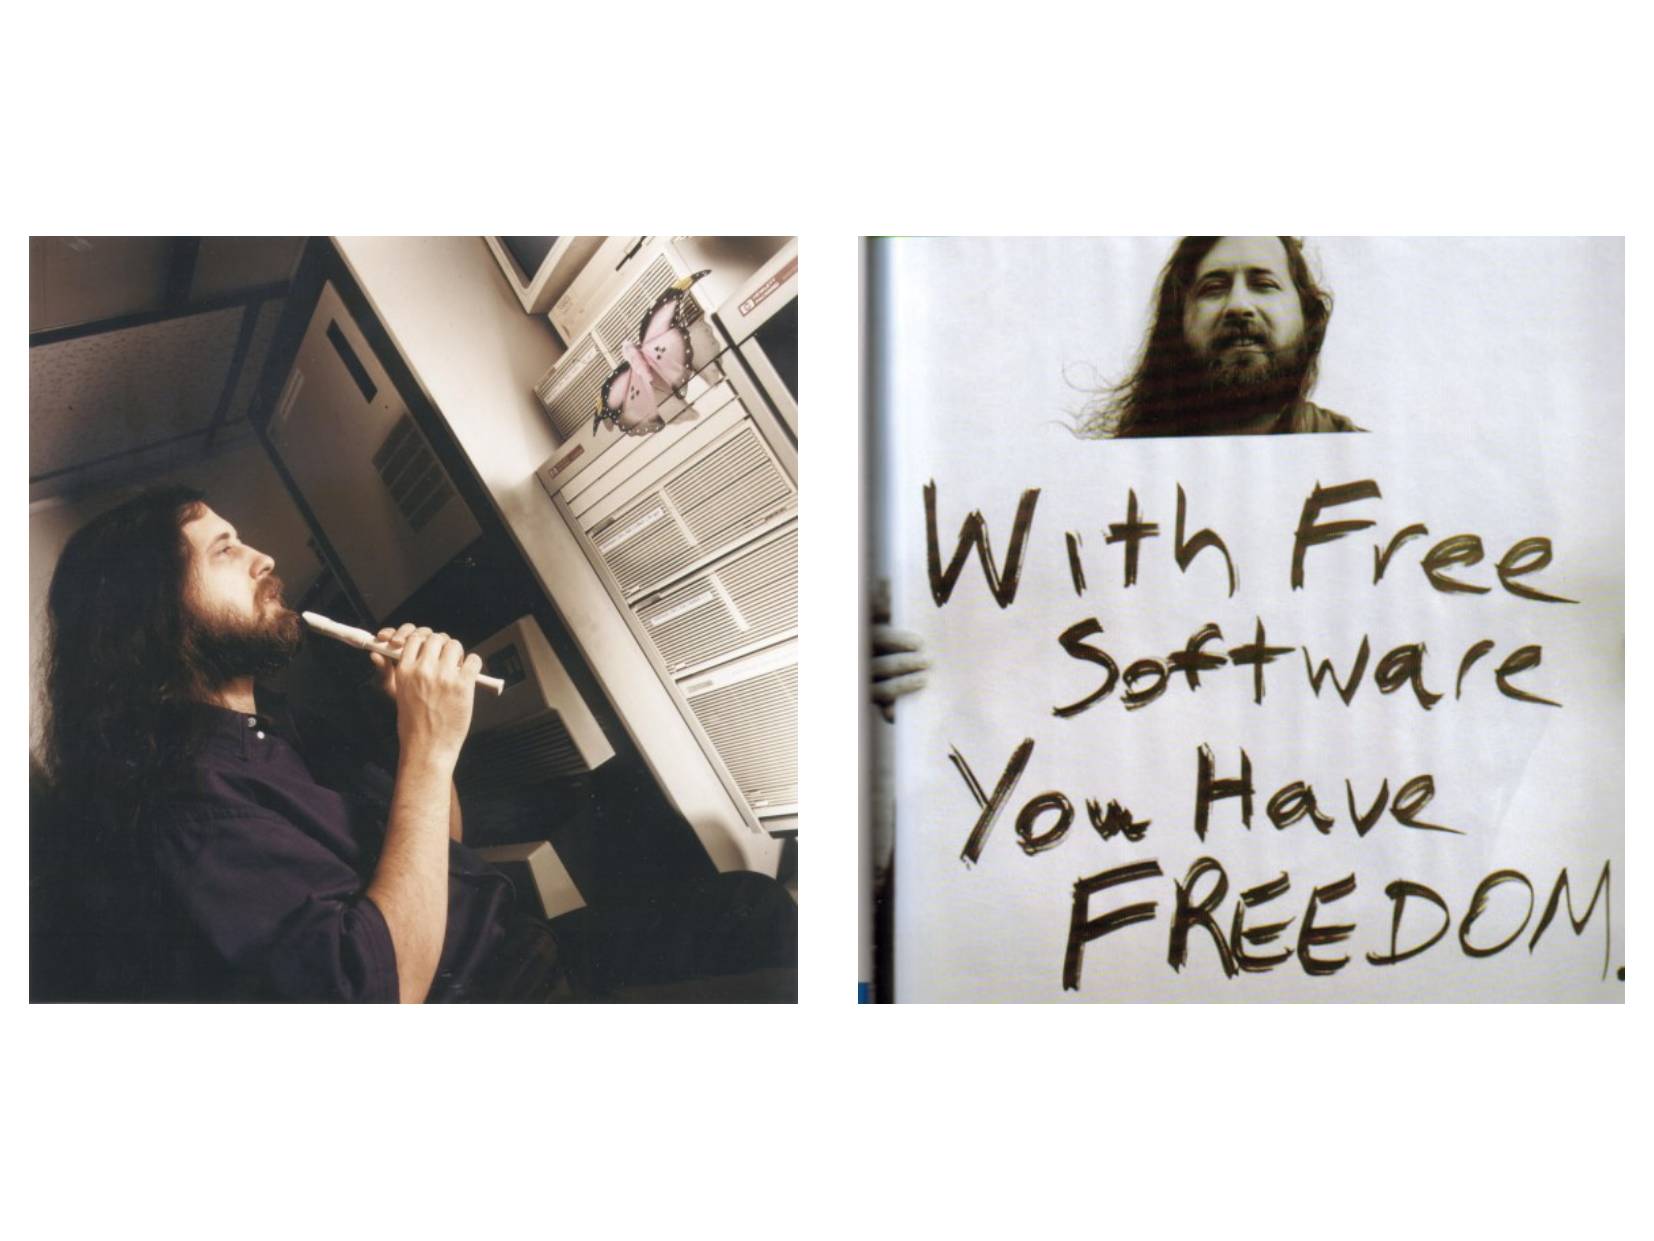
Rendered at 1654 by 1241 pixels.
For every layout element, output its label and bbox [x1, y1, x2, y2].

picture [858, 236, 1625, 1004]
picture [29, 236, 798, 1004]
